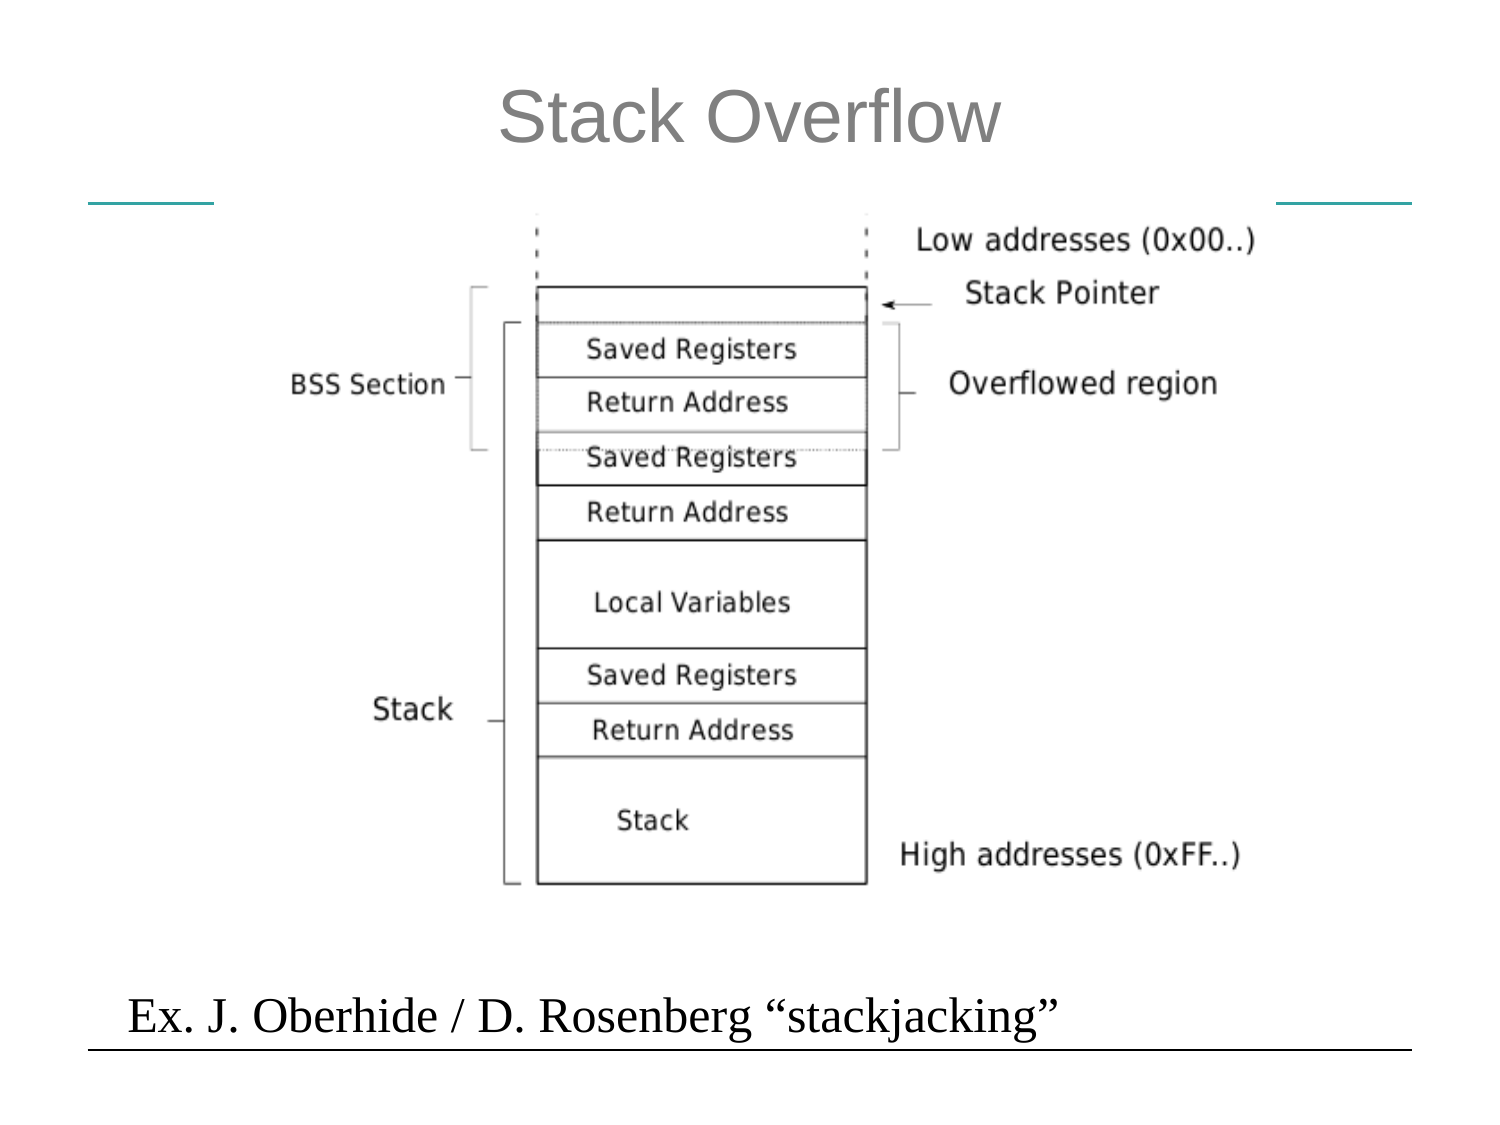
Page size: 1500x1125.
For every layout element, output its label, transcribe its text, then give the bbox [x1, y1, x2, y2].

title Stack Overflow [146, 29, 1354, 195]
text_box Ex. J. Oberhide / D. Rosenberg “stackjacking” [112, 975, 1088, 1050]
picture [214, 149, 1276, 911]
list [146, 221, 1354, 1080]
